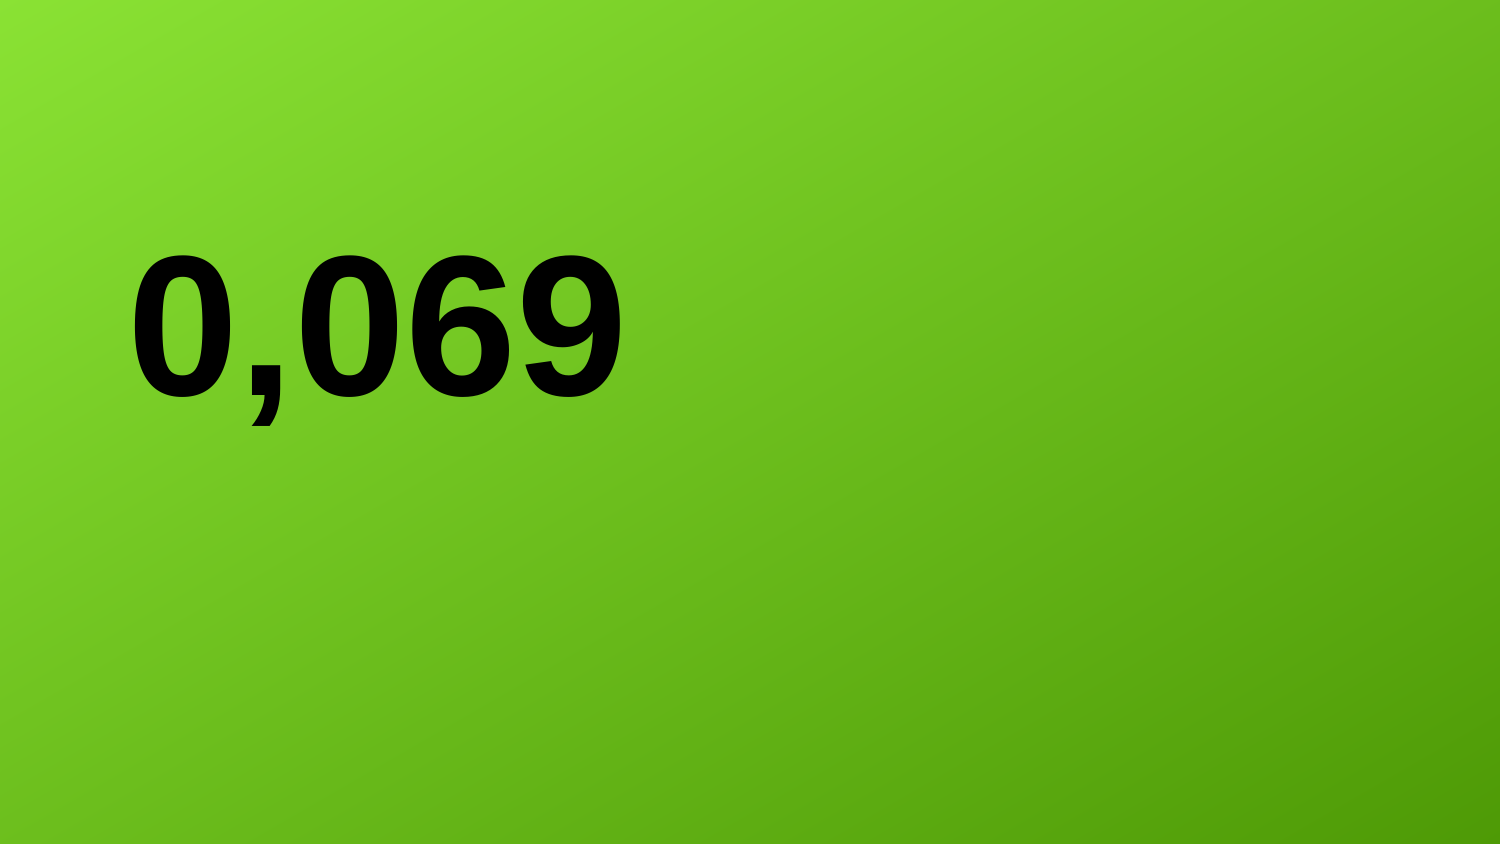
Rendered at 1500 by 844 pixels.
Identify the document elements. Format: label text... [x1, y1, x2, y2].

title 0,069 [112, 259, 1388, 450]
